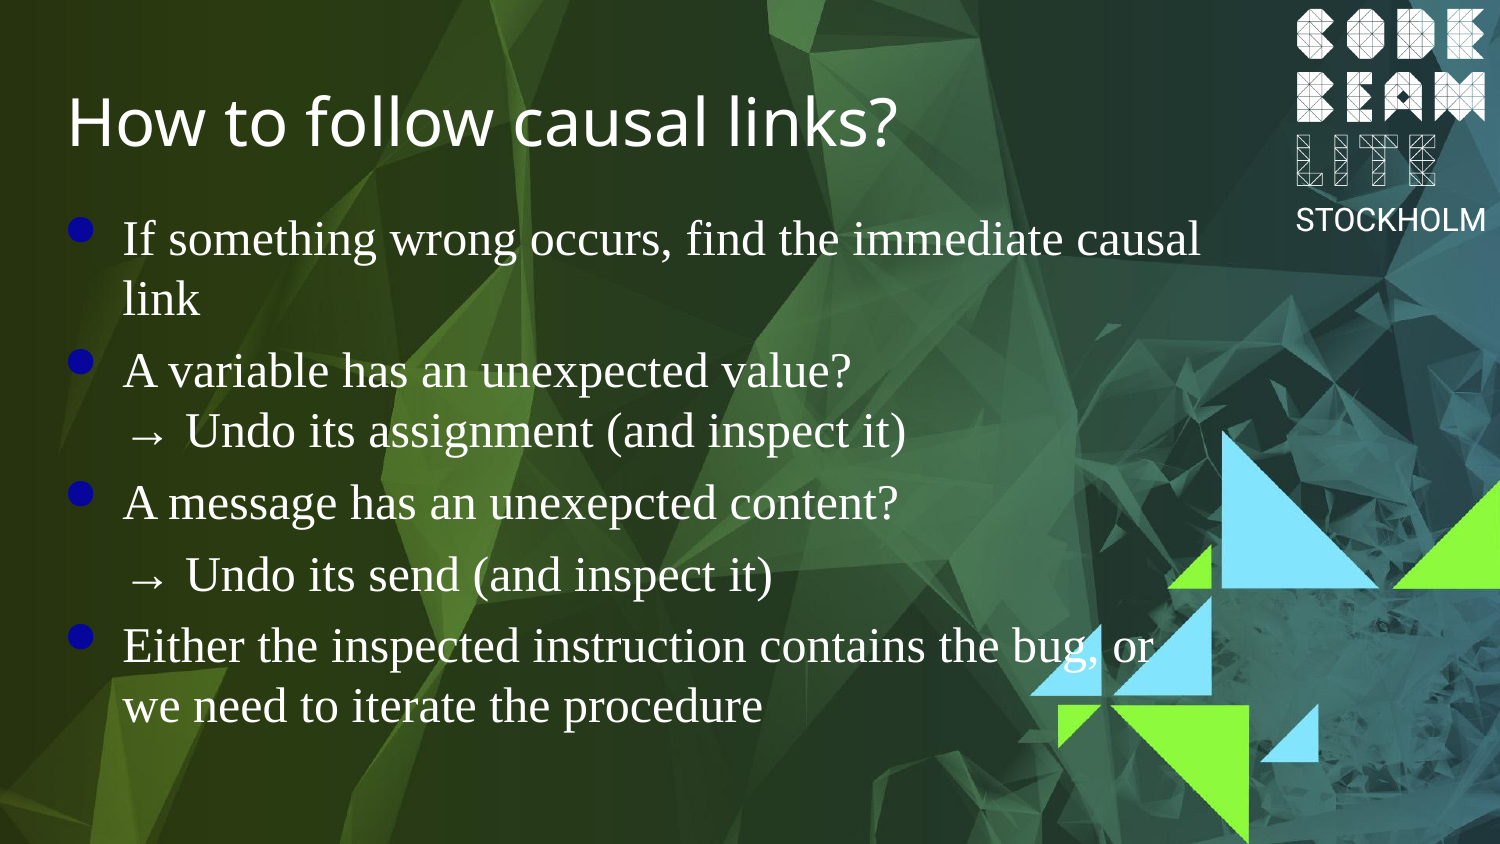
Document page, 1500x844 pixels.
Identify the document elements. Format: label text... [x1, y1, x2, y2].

title How to follow causal links? [51, 72, 1449, 167]
list If something wrong occurs, find the immediate causal link A variable has an unexpected value? → Undo its assignment (and inspect it) A message has an unexepcted content? → Undo its send (and inspect it) Either the inspected instruction contains the bug, or we need to iterate the procedure [51, 189, 1229, 750]
picture [0, 0, 1500, 844]
